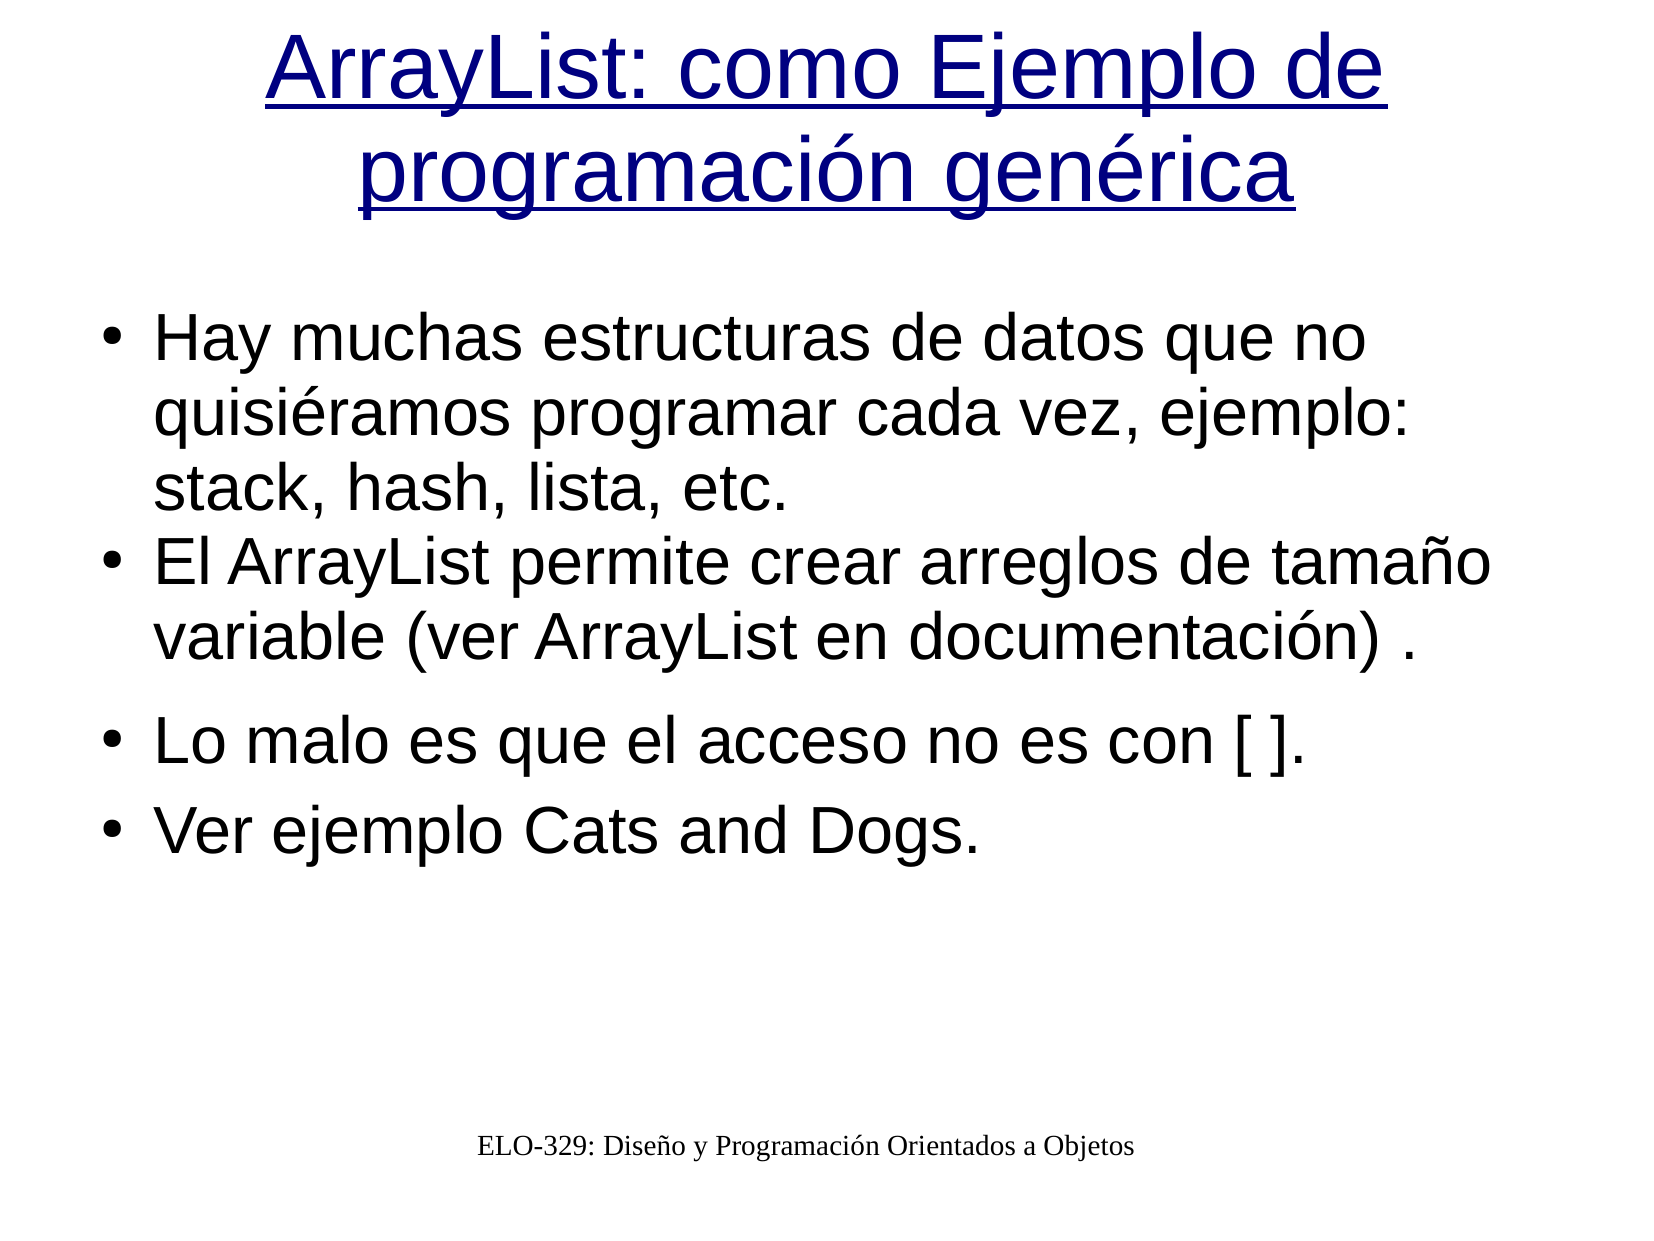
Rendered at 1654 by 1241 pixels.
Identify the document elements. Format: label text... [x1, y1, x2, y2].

title ArrayList: como Ejemplo de programación genérica [82, 4, 1571, 233]
list Hay muchas estructuras de datos que no quisiéramos programar cada vez, ejemplo: stack, hash, lista, etc. El ArrayList permite crear arreglos de tamaño variable (ver ArrayList en documentación) . Lo malo es que el acceso no es con [ ]. Ver ejemplo Cats and Dogs. [82, 300, 1571, 1126]
